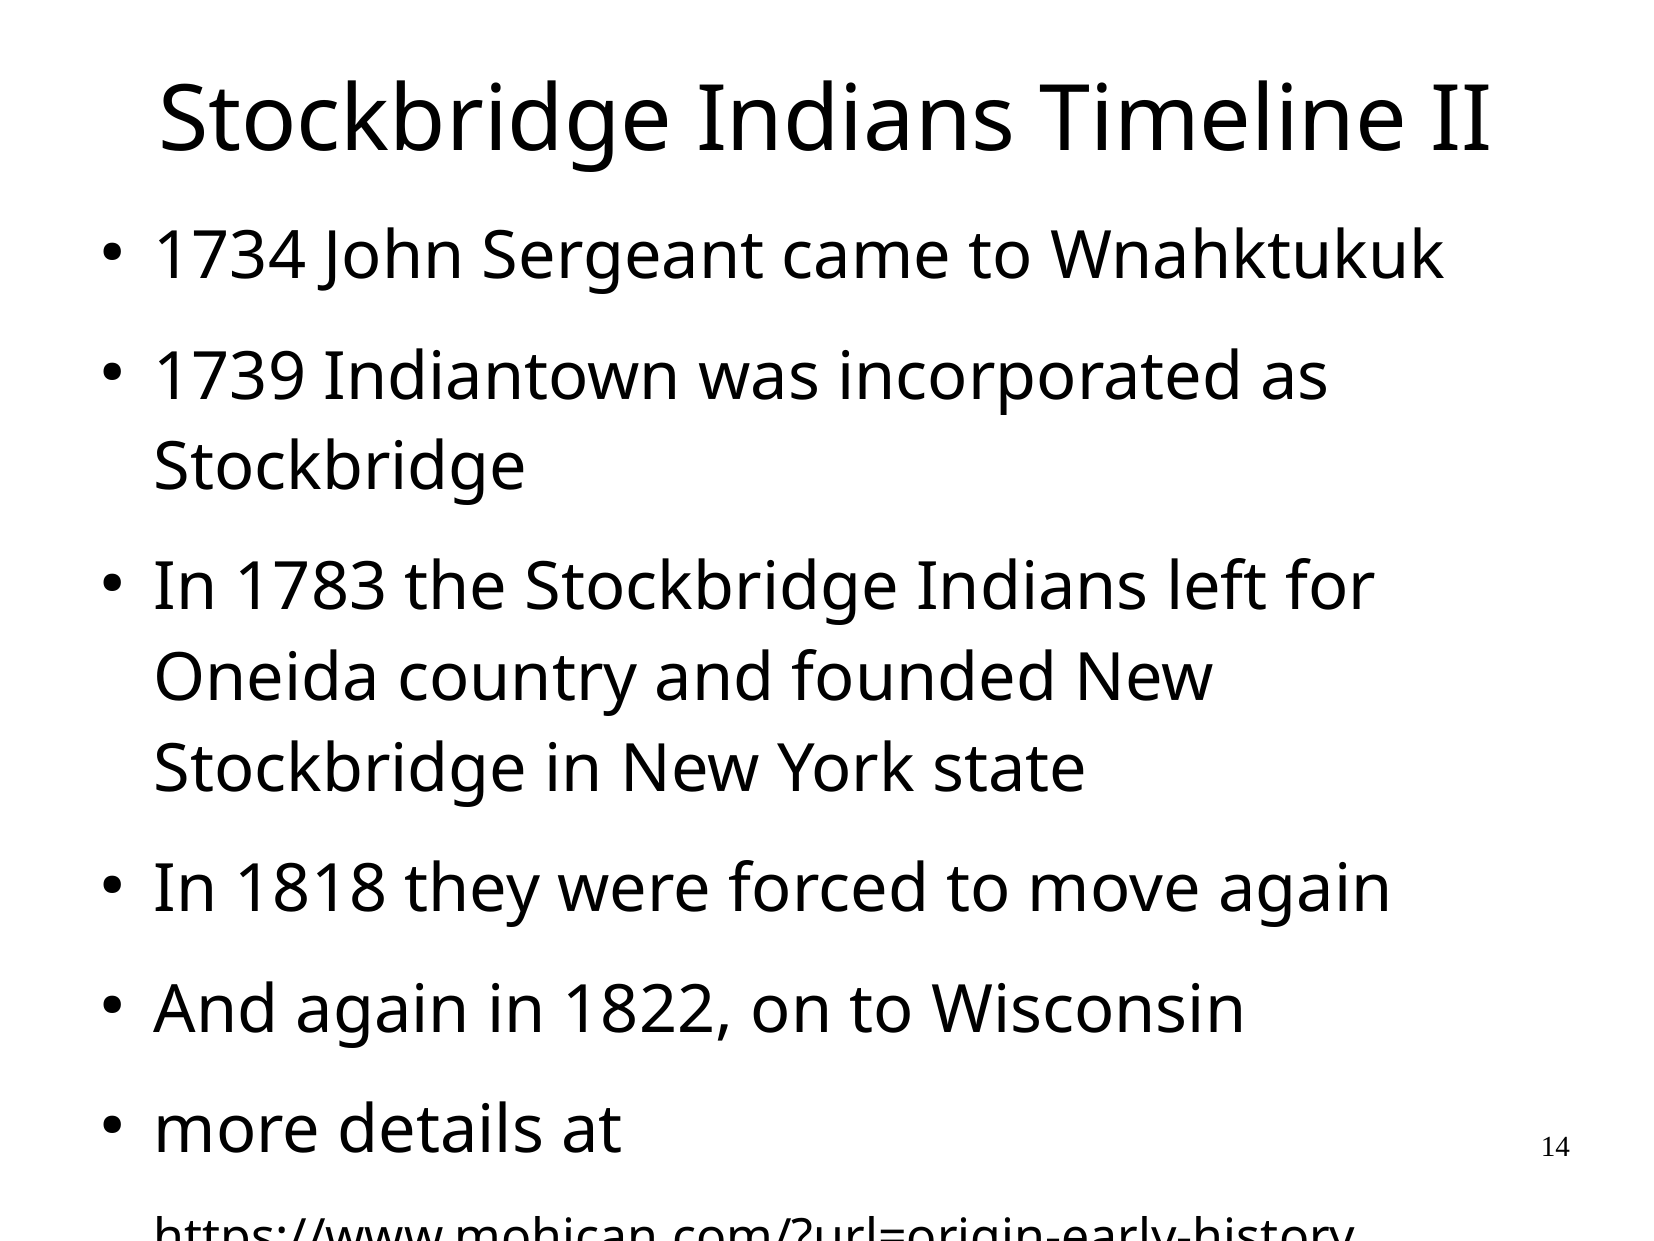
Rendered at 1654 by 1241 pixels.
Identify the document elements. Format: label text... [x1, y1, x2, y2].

title Stockbridge Indians Timeline II [82, 49, 1571, 181]
list 1734 John Sergeant came to Wnahktukuk 1739 Indiantown was incorporated as Stockbridge In 1783 the Stockbridge Indians left for Oneida country and founded New Stockbridge in New York state In 1818 they were forced to move again And again in 1822, on to Wisconsin more details at https://www.mohican.com/?url=origin-early-history [82, 207, 1571, 1174]
